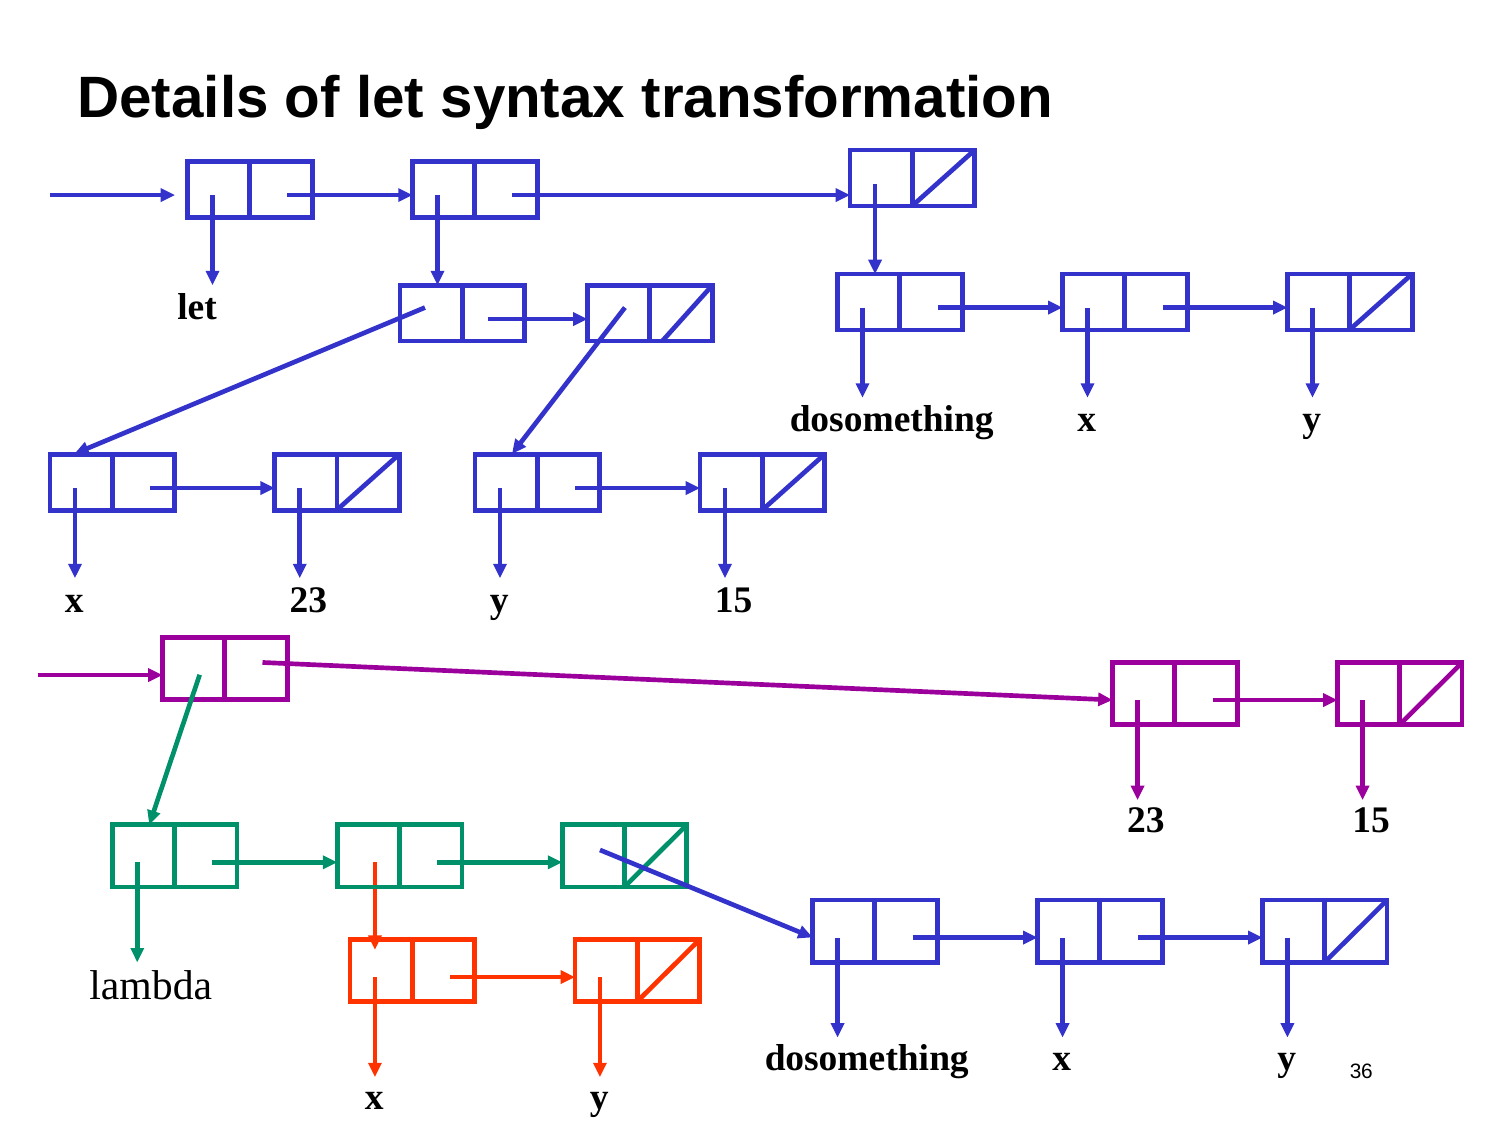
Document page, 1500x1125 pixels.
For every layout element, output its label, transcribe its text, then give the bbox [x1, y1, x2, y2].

text_box Details of let syntax transformation [62, 24, 1338, 163]
text_box y [1262, 1024, 1338, 1086]
text_box let [162, 274, 363, 335]
text_box y [1287, 386, 1363, 448]
text_box 15 [699, 566, 775, 628]
text_box 23 [274, 566, 350, 628]
text_box y [474, 566, 538, 628]
text_box 23 [1112, 787, 1213, 848]
text_box dosomething [749, 1024, 988, 1086]
text_box <number> [1025, 1049, 1388, 1101]
text_box dosomething [774, 386, 1013, 448]
text_box x [49, 566, 113, 628]
text_box 15 [1337, 787, 1413, 848]
text_box x [1062, 386, 1125, 448]
text_box x [350, 1064, 413, 1125]
text_box x [1037, 1024, 1100, 1086]
text_box y [574, 1064, 650, 1125]
text_box lambda [74, 949, 300, 1016]
